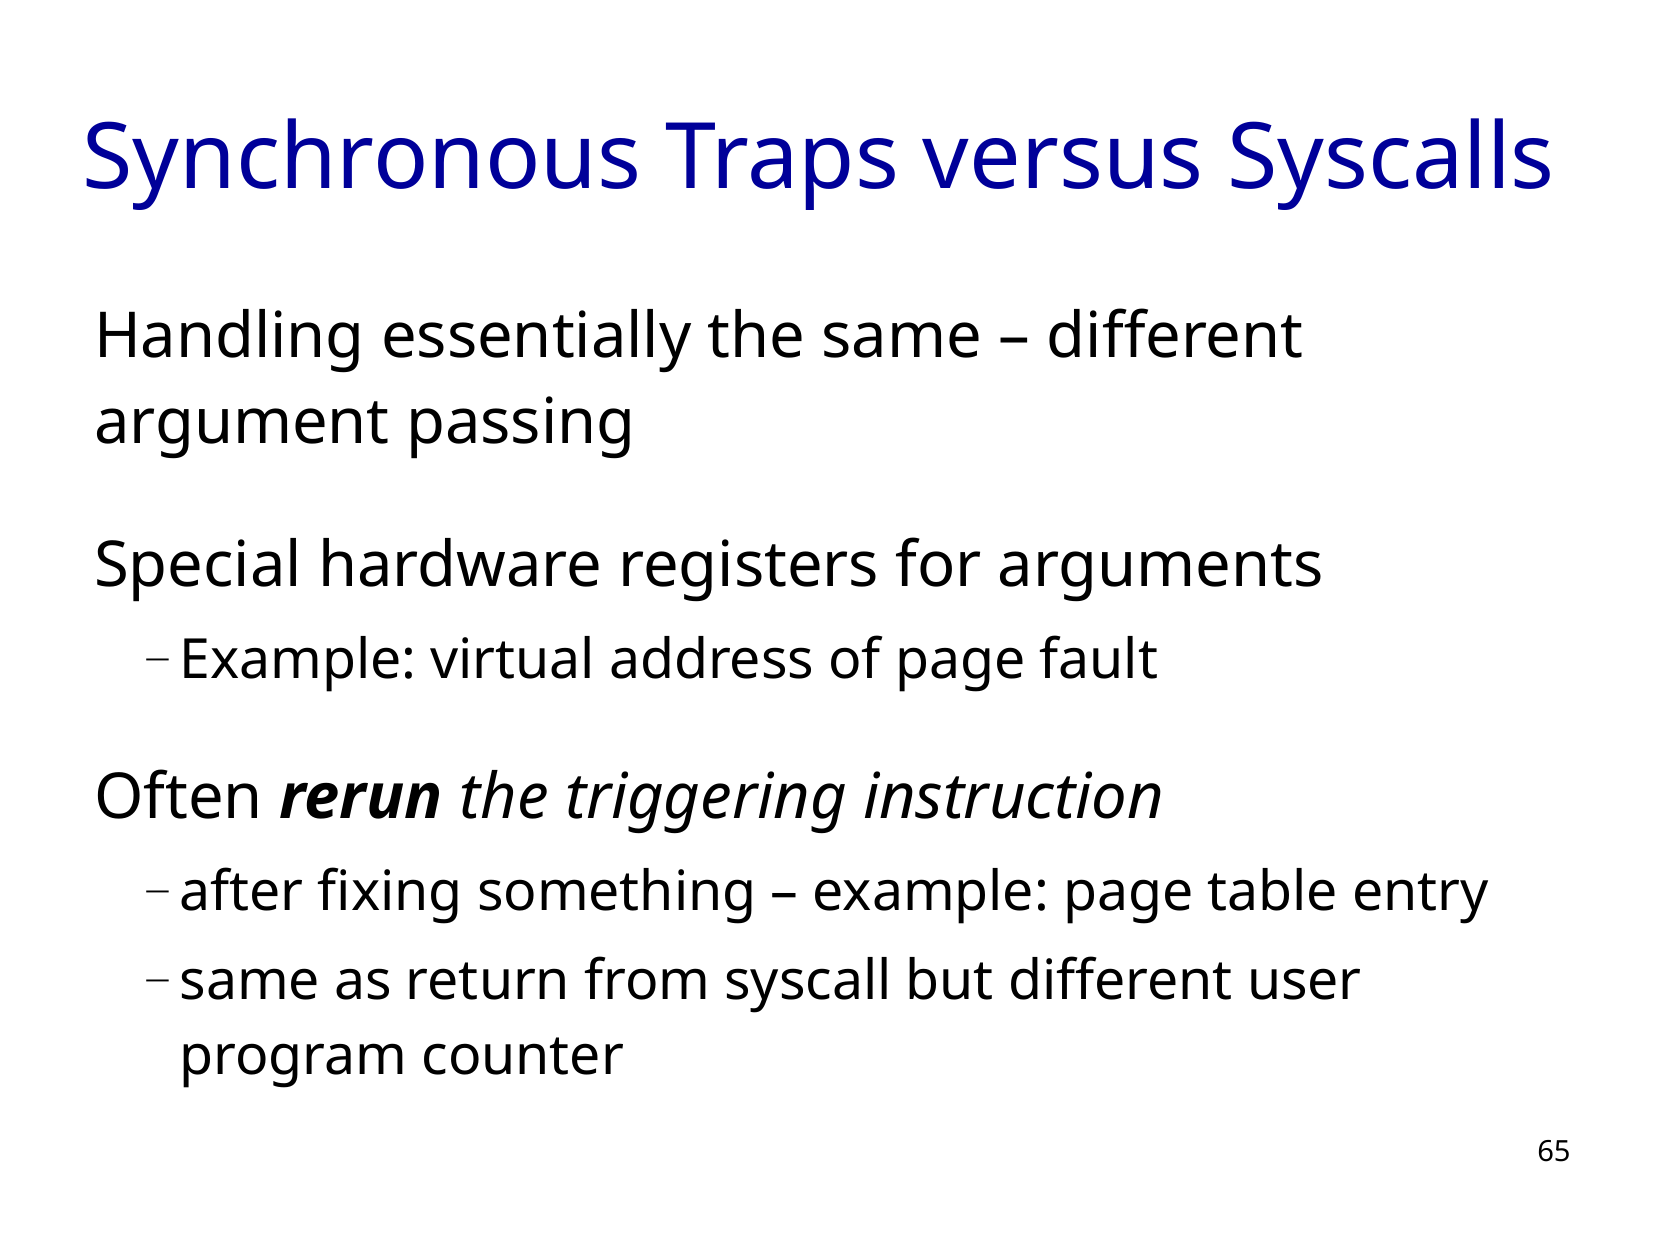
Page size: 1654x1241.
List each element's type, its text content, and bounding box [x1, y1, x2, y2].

list Handling essentially the same – different argument passing Special hardware registers for arguments Example: virtual address of page fault Often rerun the triggering instruction after fixing something – example: page table entry same as return from syscall but different user program counter [60, 290, 1571, 1096]
title Synchronous Traps versus Syscalls [82, 49, 1571, 257]
